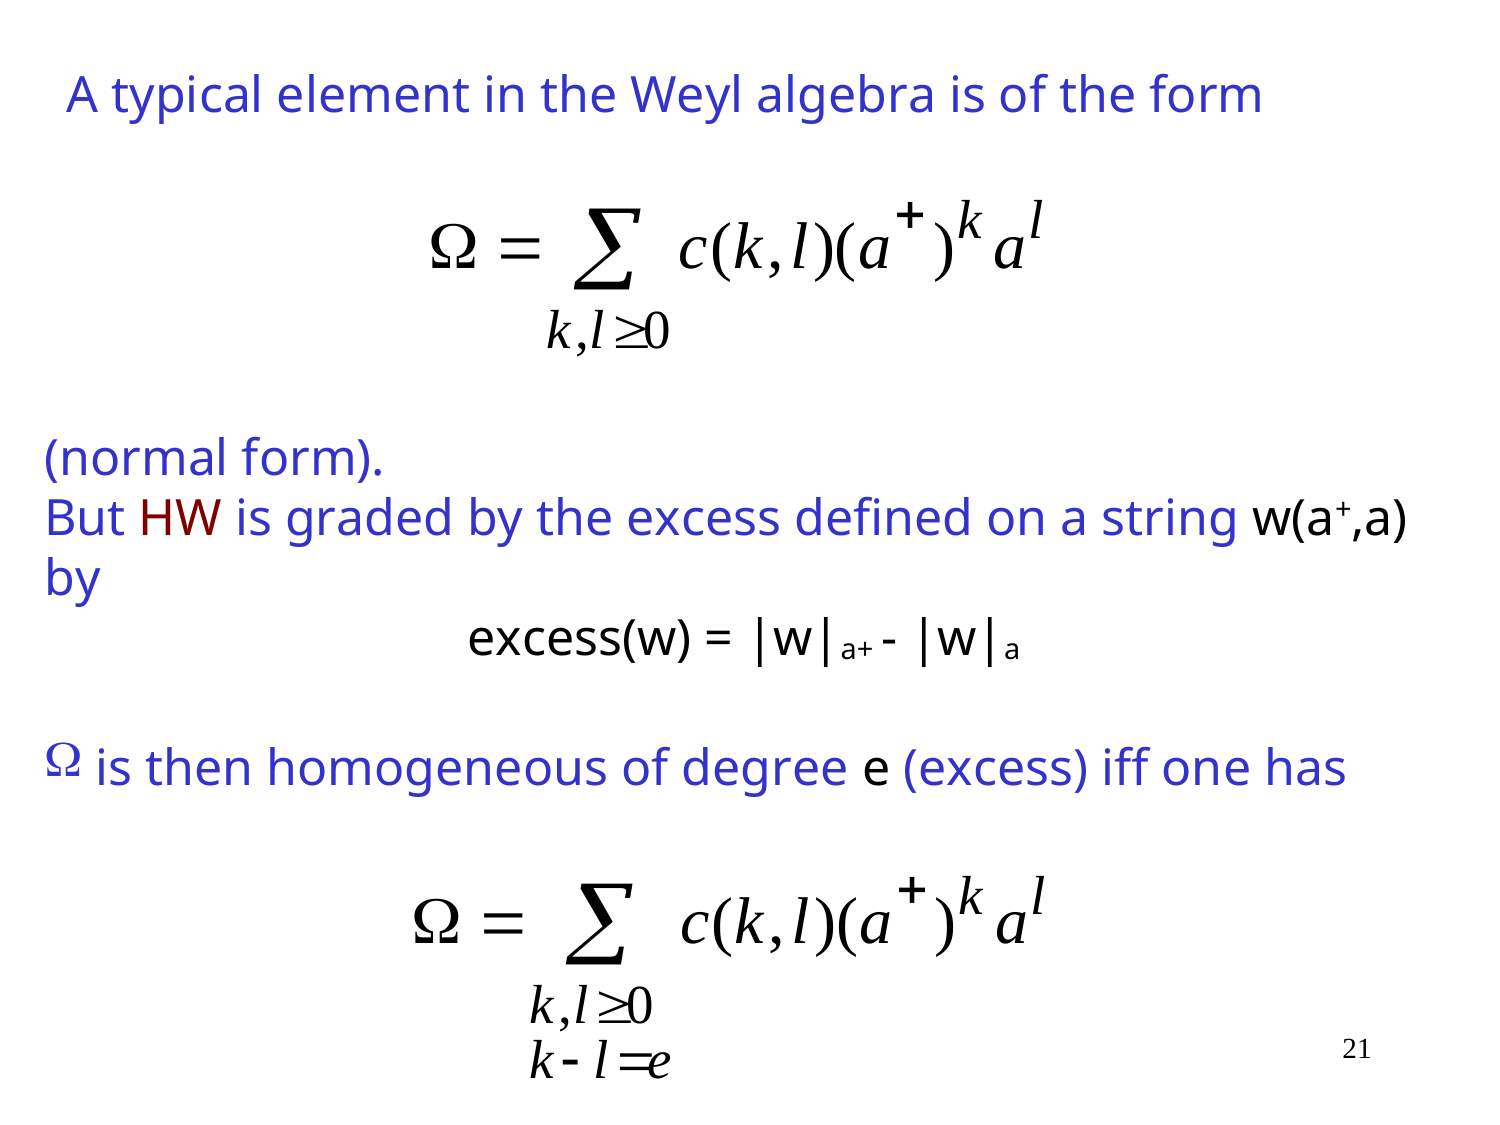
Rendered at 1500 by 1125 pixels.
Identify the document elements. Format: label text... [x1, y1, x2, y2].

chart [402, 850, 1063, 1104]
text_box (normal form). But HW is graded by the excess defined on a string w(a+,a) by excess(w) = |w|a+ - |w|a is then homogeneous of degree e (excess) iff one has [29, 417, 1477, 803]
text_box A typical element in the Weyl algebra is of the form [52, 55, 1417, 131]
chart [419, 174, 1058, 374]
